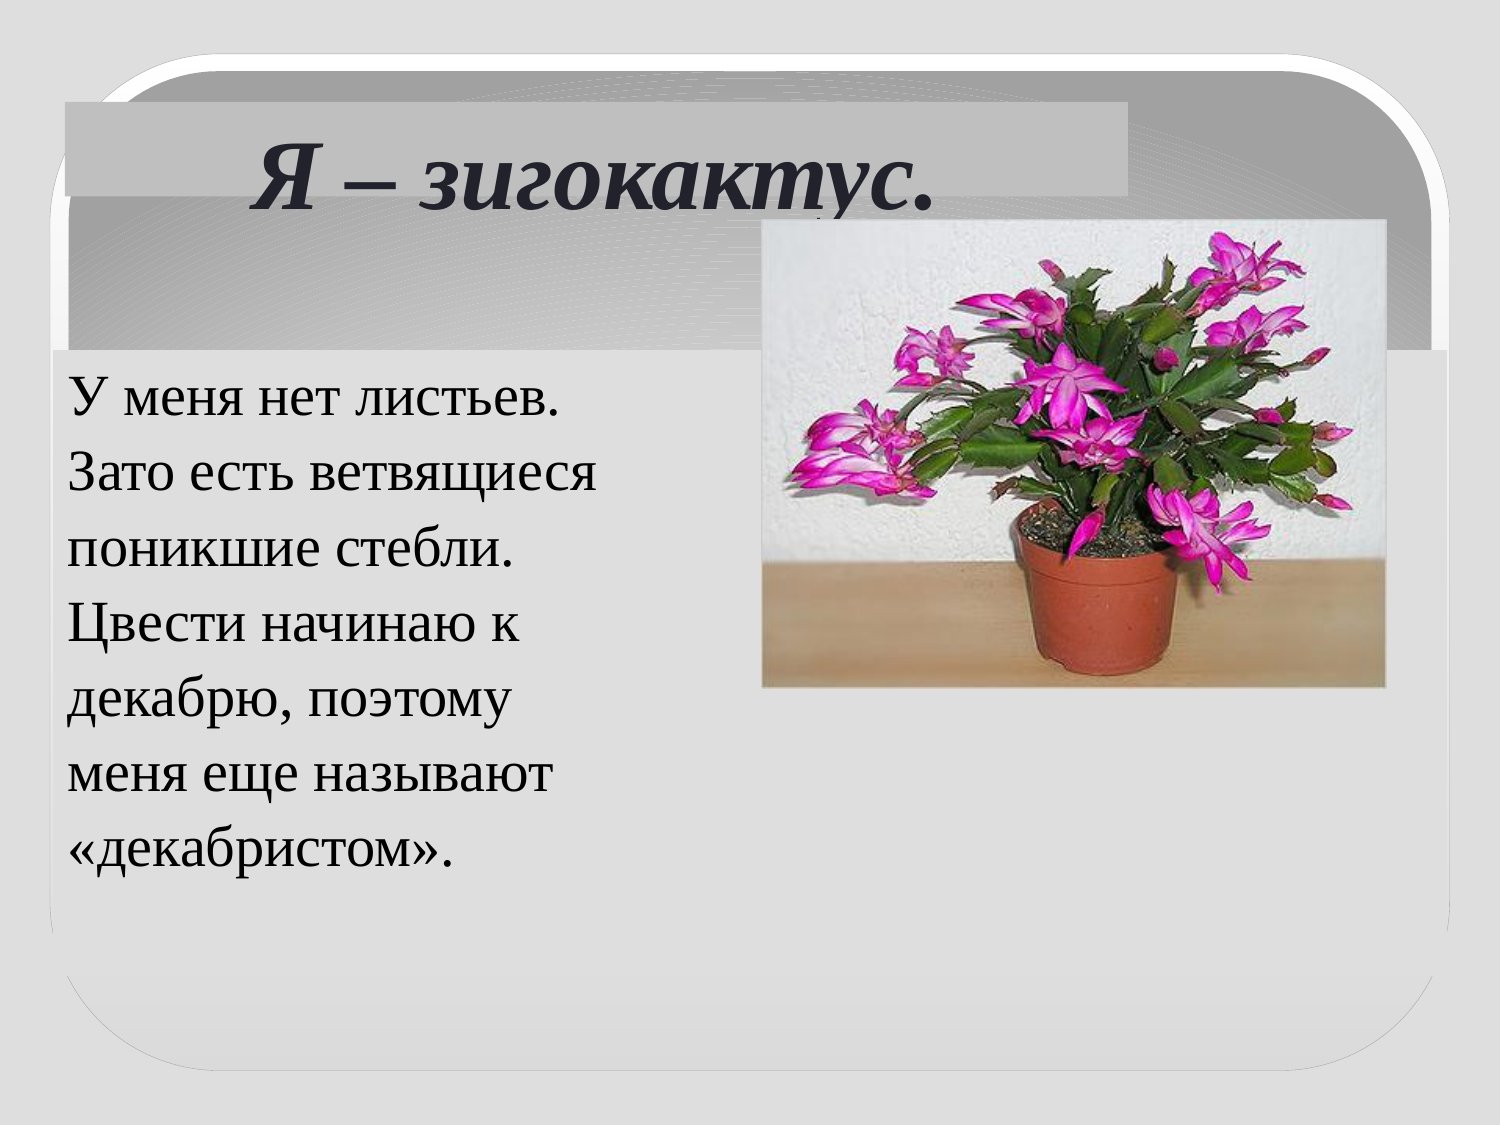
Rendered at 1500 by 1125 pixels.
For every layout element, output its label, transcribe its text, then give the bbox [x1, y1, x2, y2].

list У меня нет листьев. Зато есть ветвящиеся поникшие стебли. Цвести начинаю к декабрю, поэтому меня еще называют «декабристом». [53, 350, 1447, 977]
title Я – зигокактус. [64, 101, 1128, 197]
picture [761, 219, 1387, 689]
